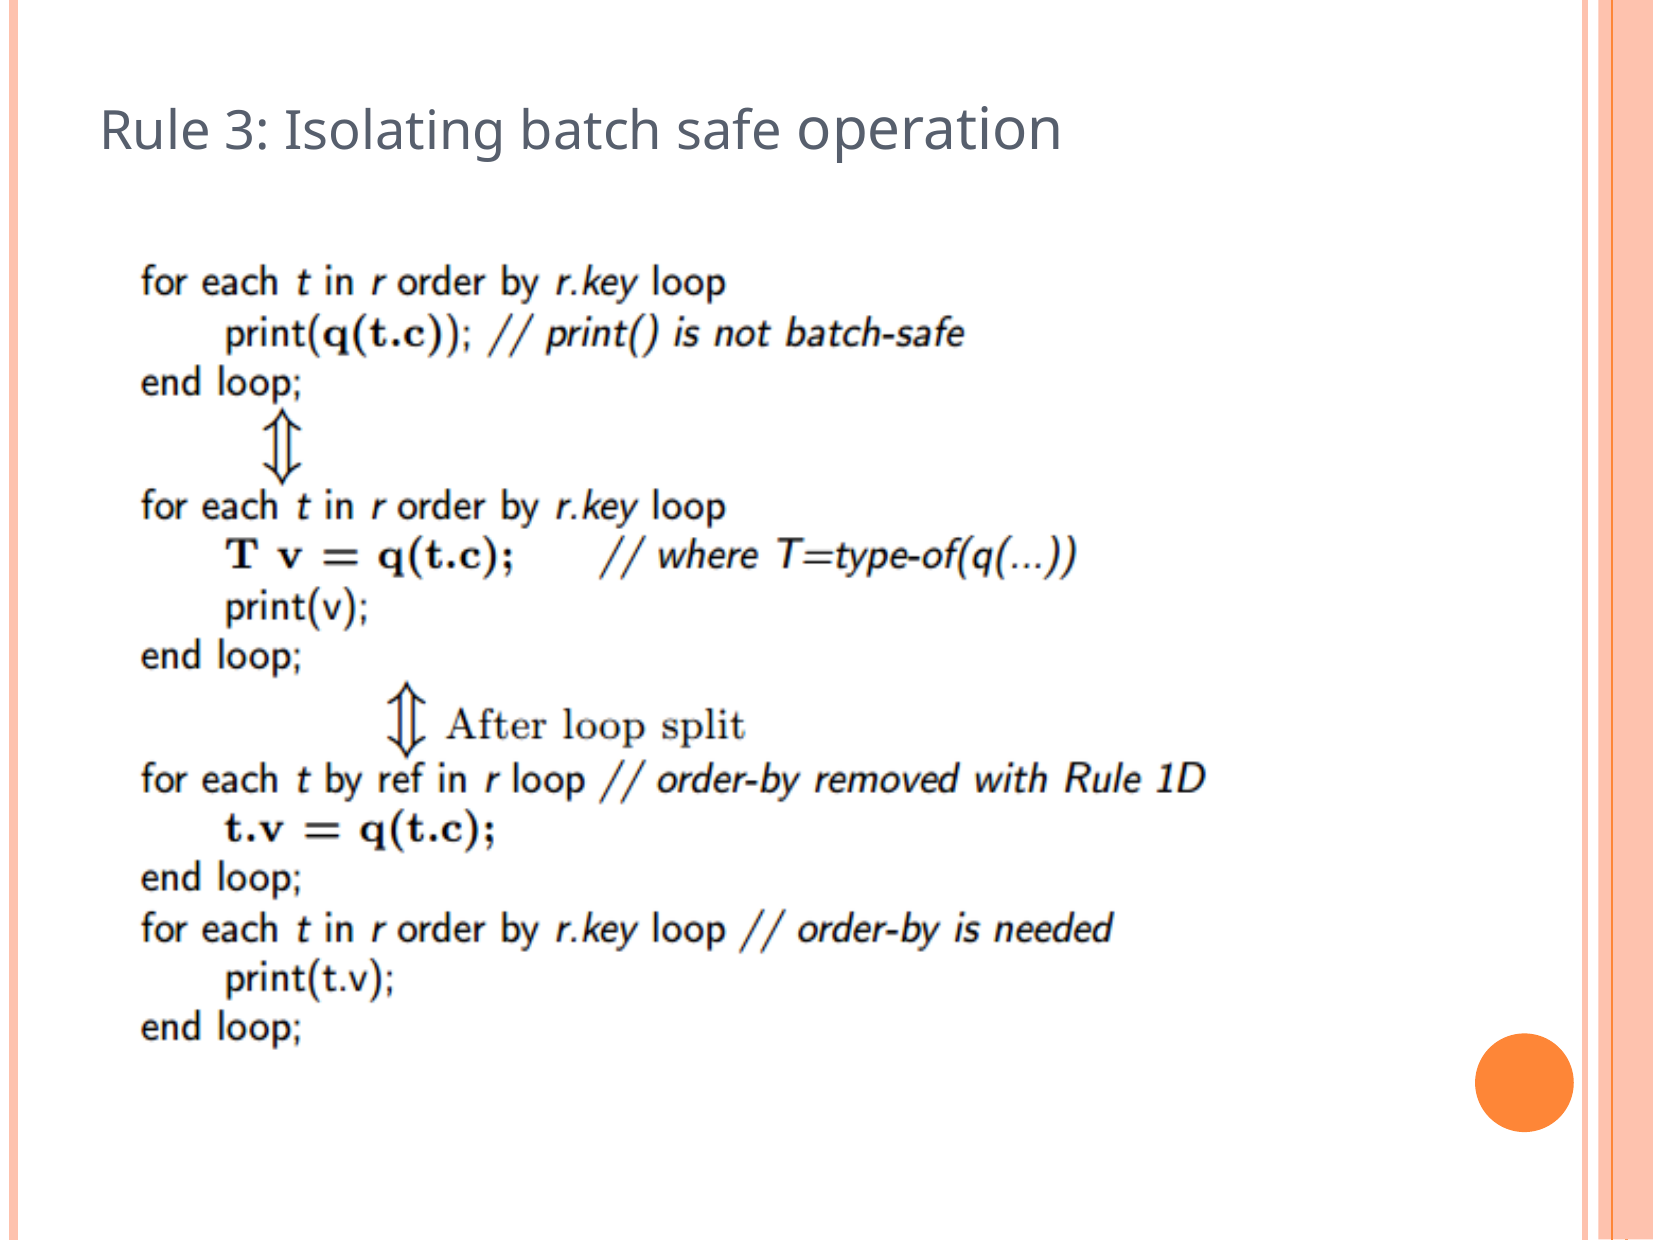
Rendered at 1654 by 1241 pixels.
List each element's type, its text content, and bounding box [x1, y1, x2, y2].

picture [108, 244, 1257, 1099]
text_box Rule 3: Isolating batch safe operation [82, 49, 1433, 170]
